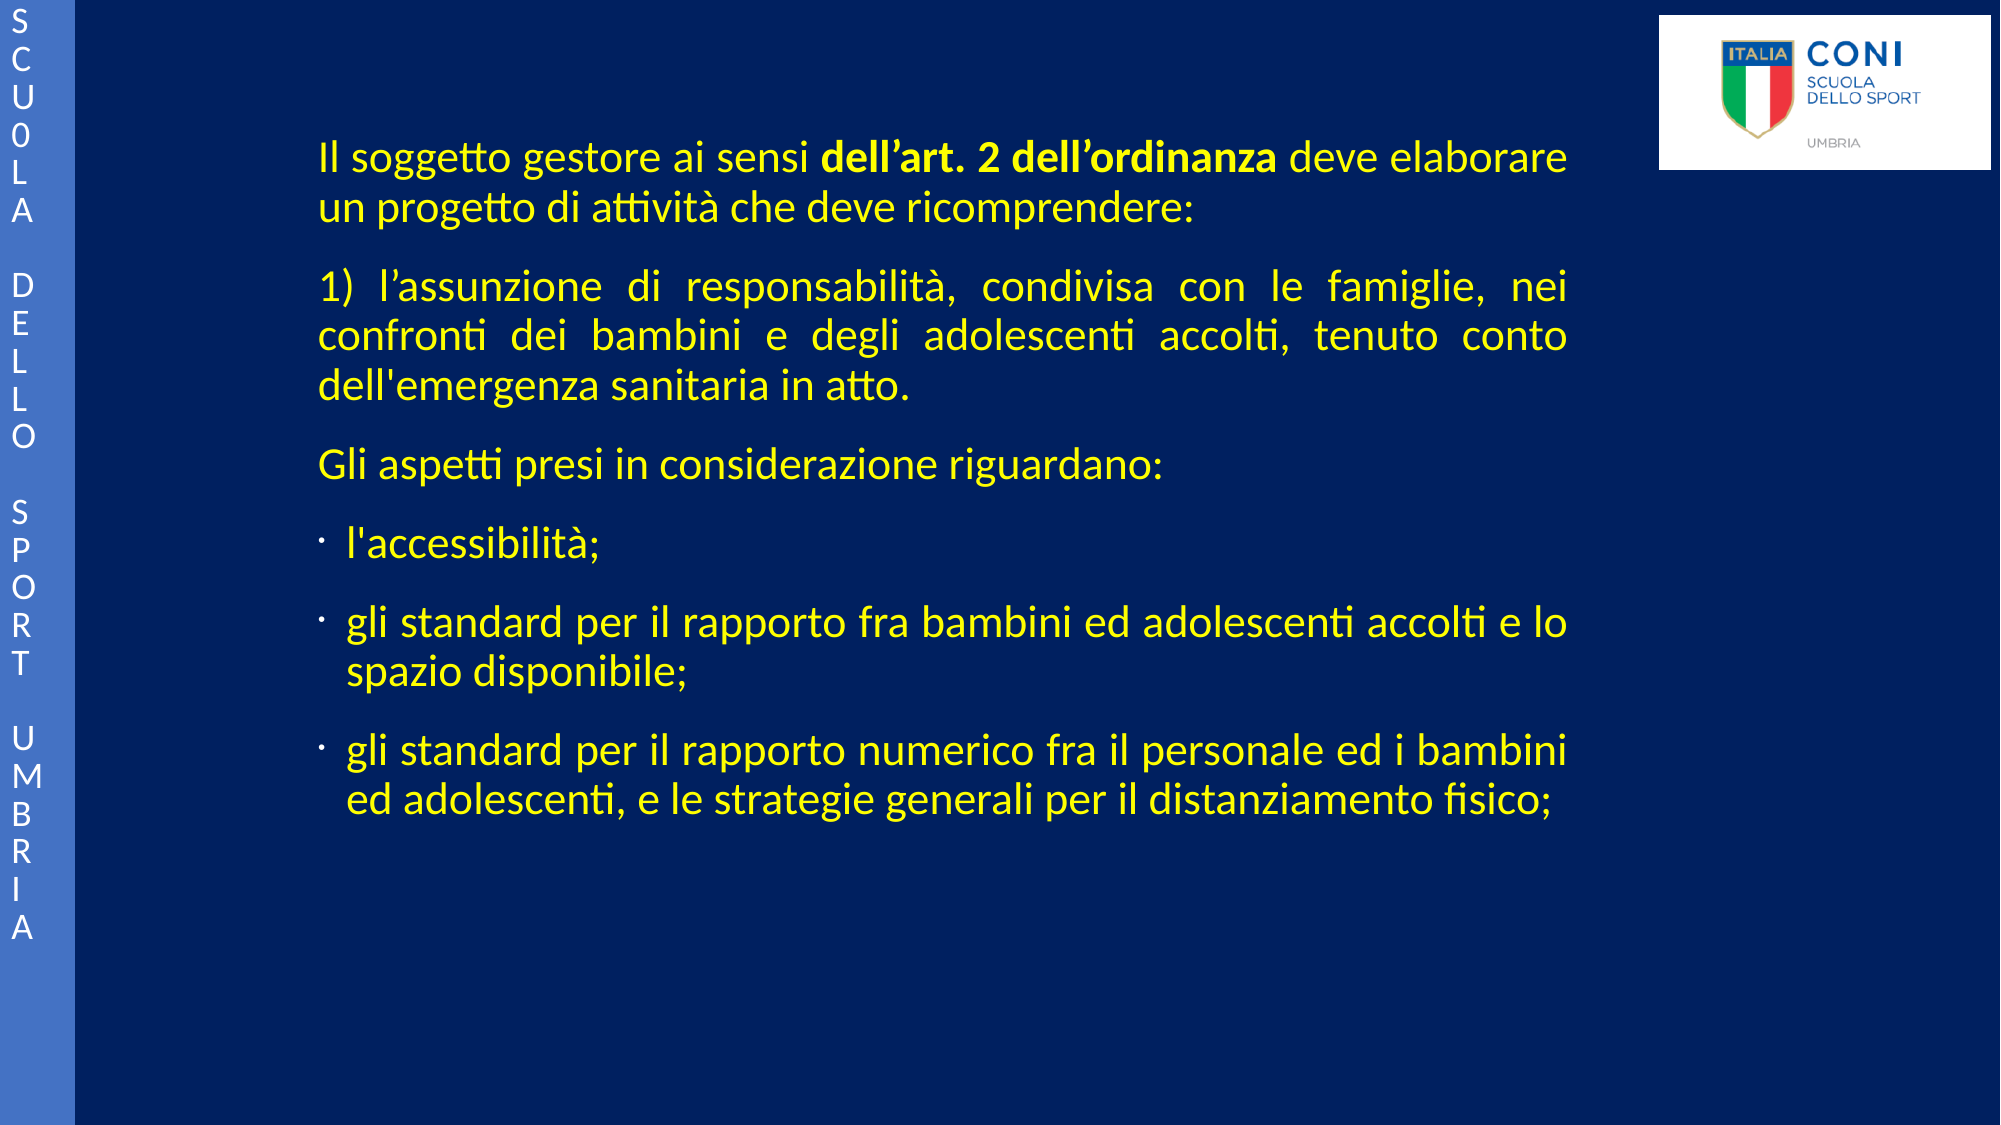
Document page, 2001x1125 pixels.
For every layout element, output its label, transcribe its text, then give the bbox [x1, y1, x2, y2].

table_header S C U 0 L A D E L L O S P O R T U M B R I A [0, 0, 75, 1125]
picture [1659, 15, 1991, 170]
list Il soggetto gestore ai sensi dell’art. 2 dell’ordinanza deve elaborare un progetto di attività che deve ricomprendere: 1) l’assunzione di responsabilità, condivisa con le famiglie, nei confronti dei bambini e degli adolescenti accolti, tenuto conto dell'emergenza sanitaria in atto. Gli aspetti presi in considerazione riguardano: l'accessibilità; gli standard per il rapporto fra bambini ed adolescenti accolti e lo spazio disponibile; gli standard per il rapporto numerico fra il personale ed i bambini ed adolescenti, e le strategie generali per il distanziamento fisico; [303, 126, 1583, 1008]
